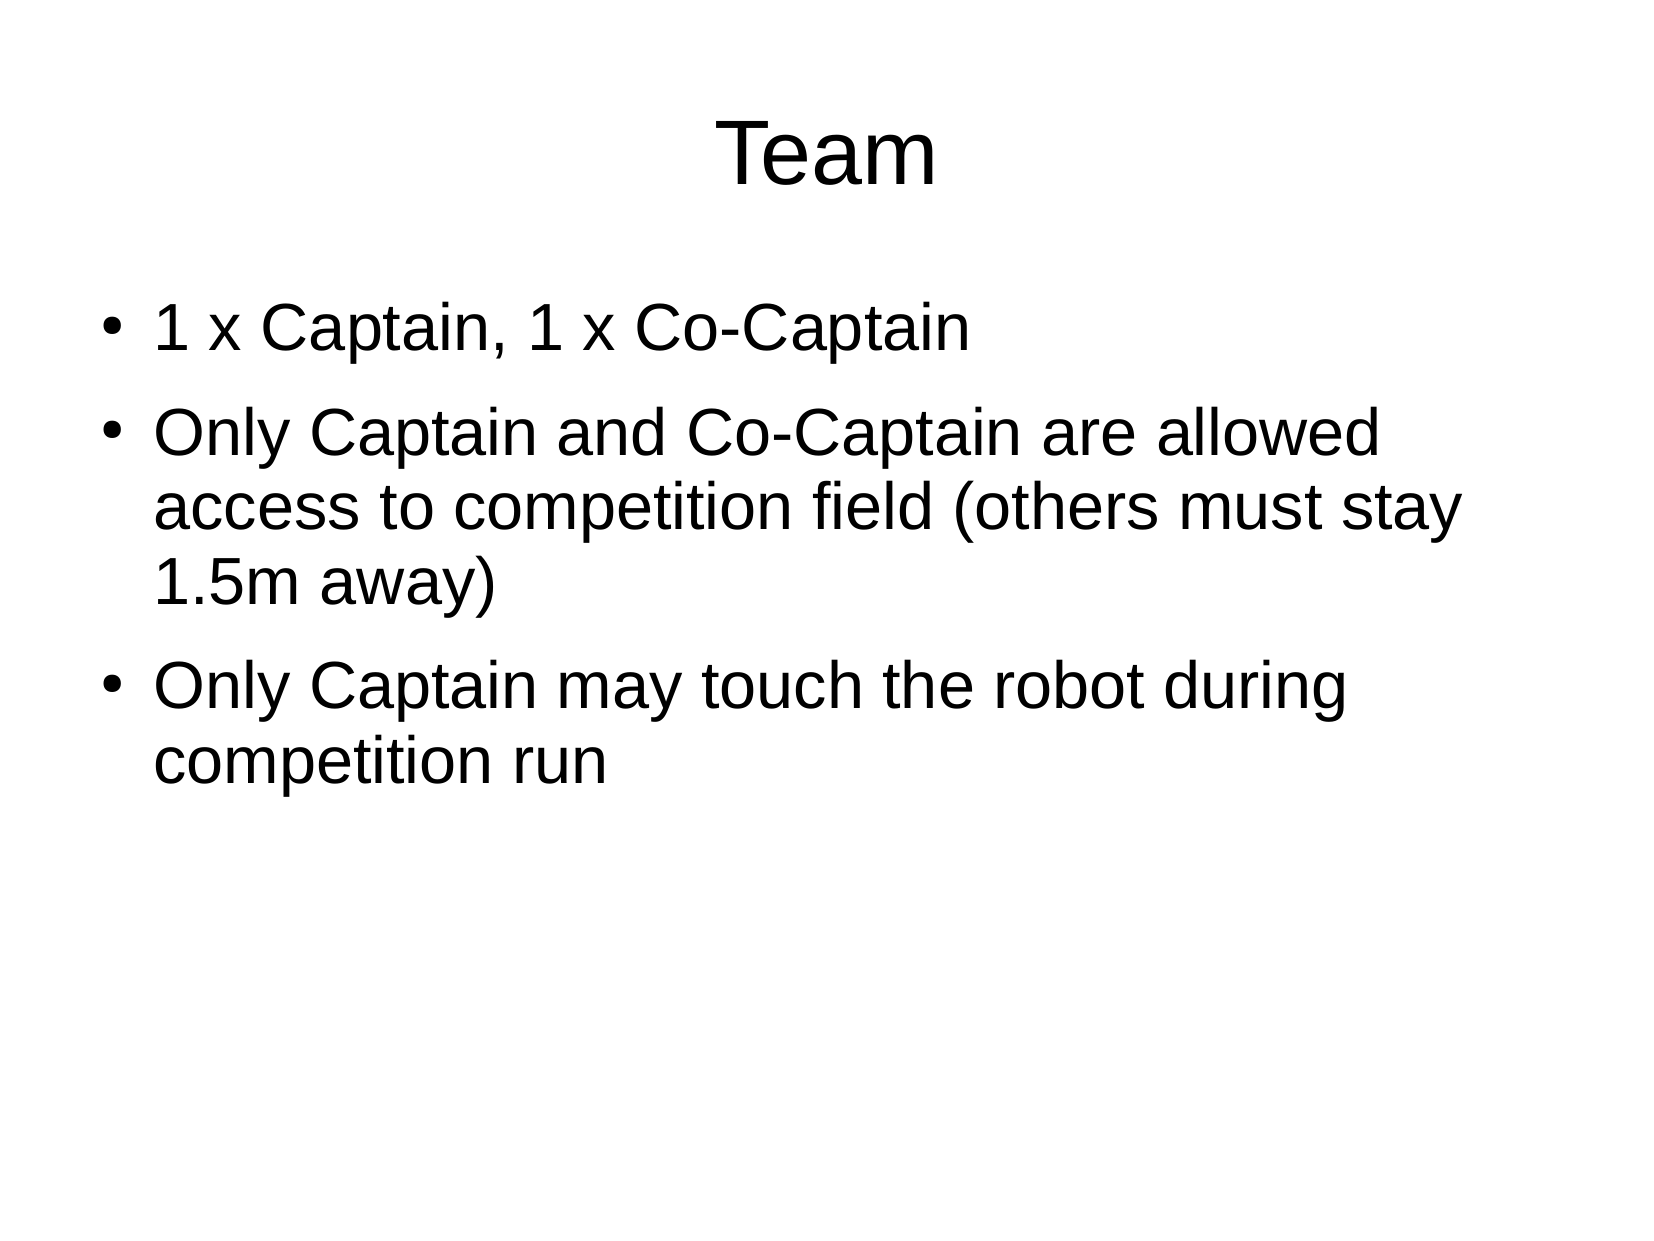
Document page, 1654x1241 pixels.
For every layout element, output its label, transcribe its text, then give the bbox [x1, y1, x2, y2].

title Team [82, 49, 1571, 257]
list 1 x Captain, 1 x Co-Captain Only Captain and Co-Captain are allowed access to competition field (others must stay 1.5m away) Only Captain may touch the robot during competition run [82, 290, 1571, 1010]
